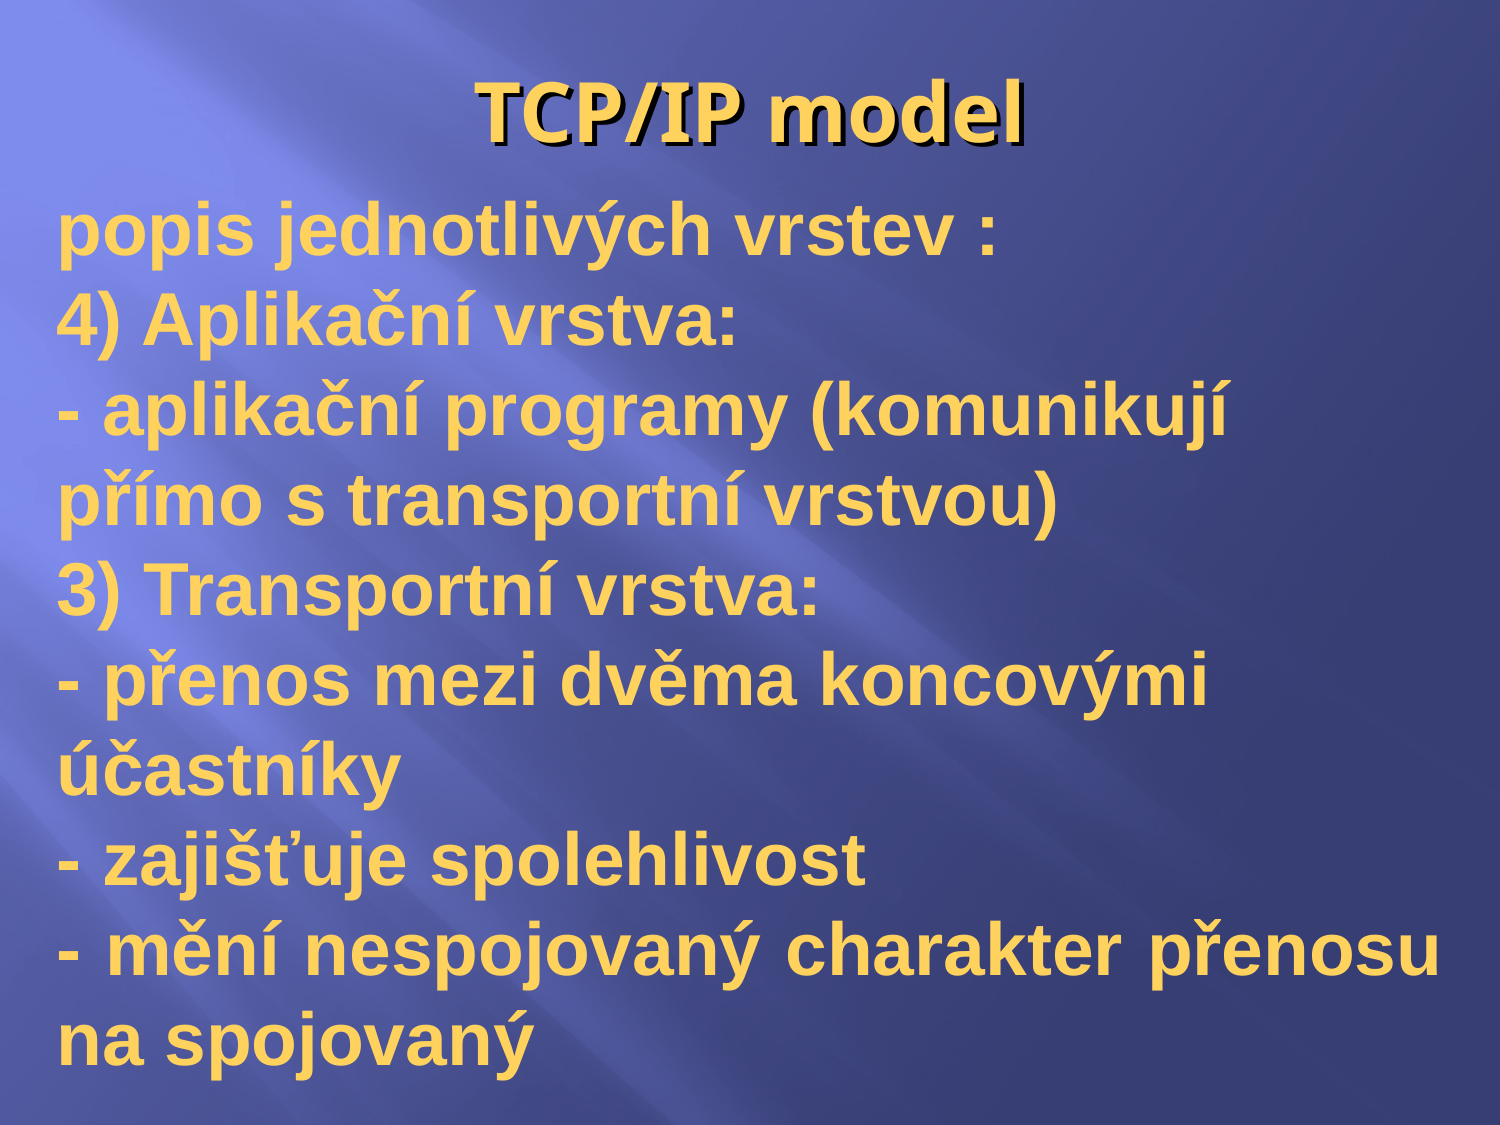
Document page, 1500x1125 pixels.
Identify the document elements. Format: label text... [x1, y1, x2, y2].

text_box popis jednotlivých vrstev : 4) Aplikační vrstva: - aplikační programy (komunikují přímo s transportní vrstvou) 3) Transportní vrstva: - přenos mezi dvěma koncovými účastníky - zajišťuje spolehlivost - mění nespojovaný charakter přenosu na spojovaný [41, 172, 1459, 1071]
title TCP/IP model [64, 45, 1436, 172]
